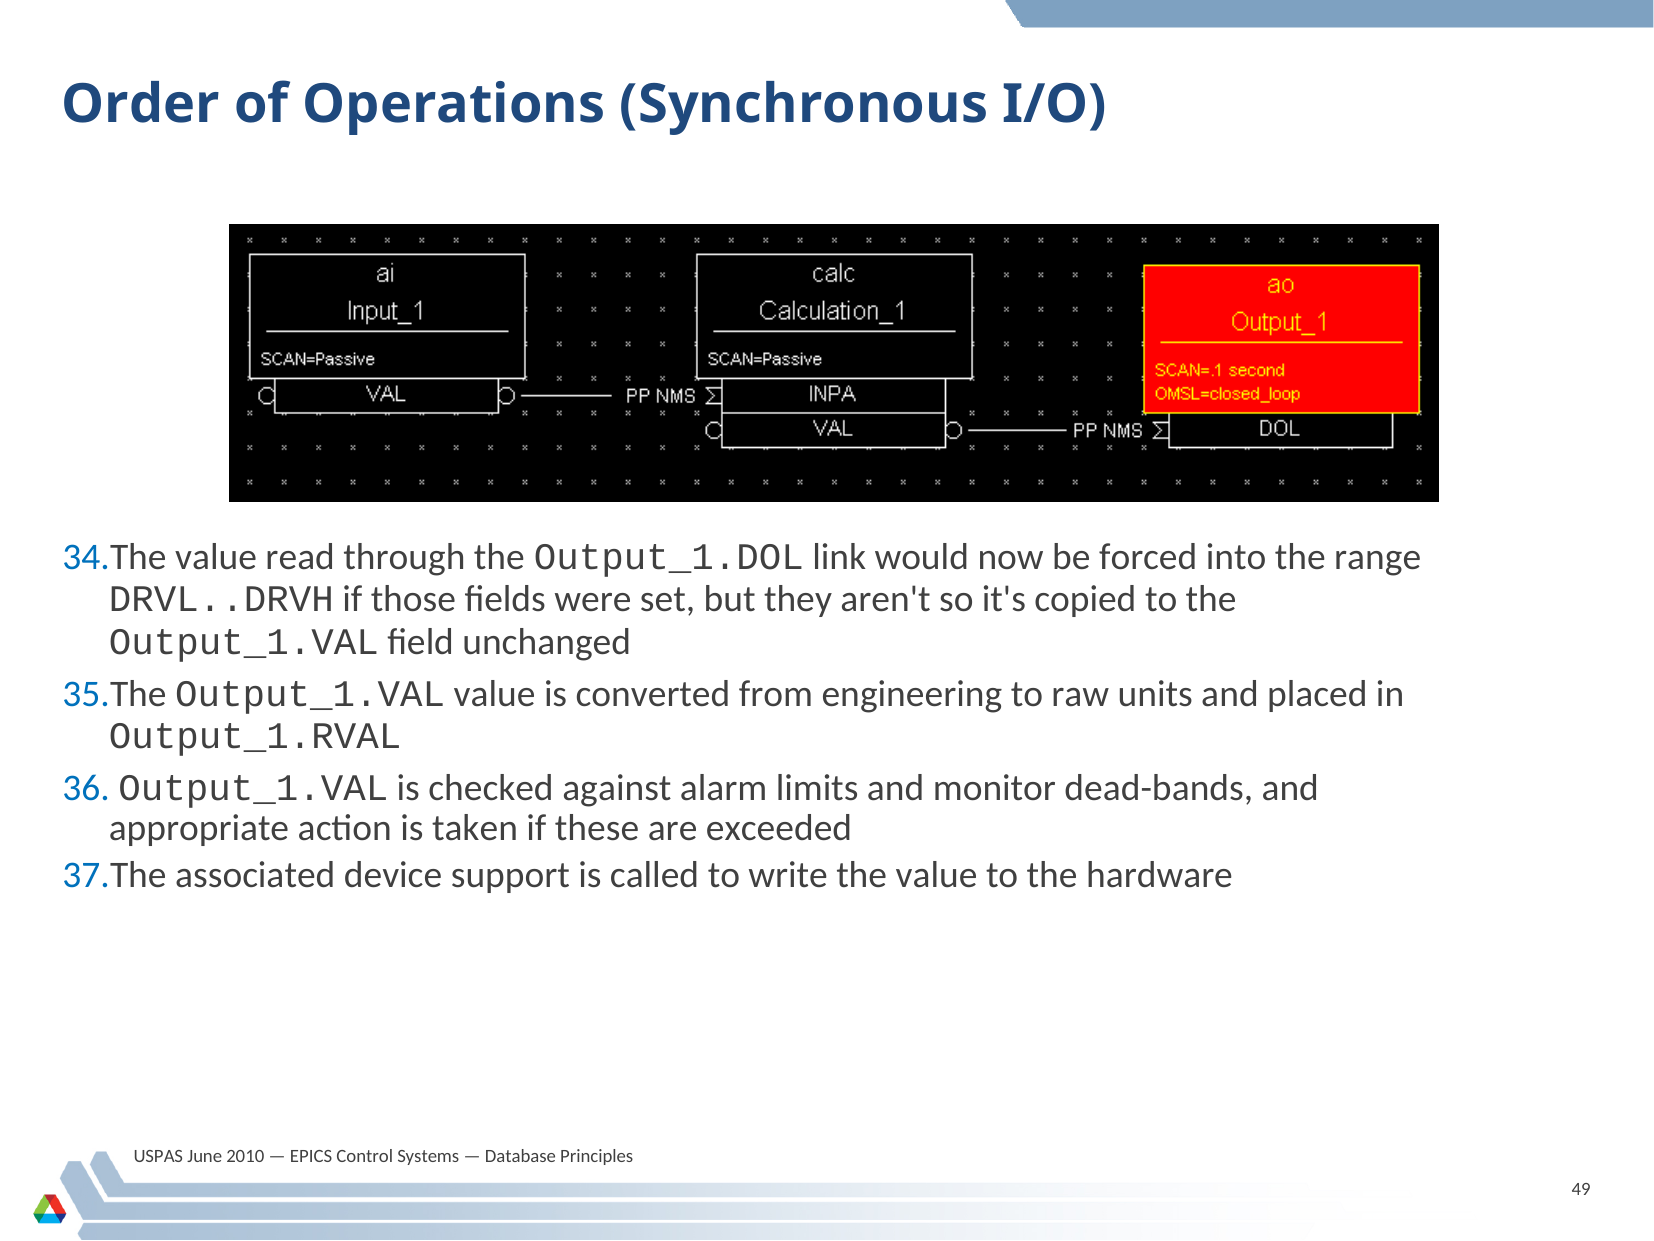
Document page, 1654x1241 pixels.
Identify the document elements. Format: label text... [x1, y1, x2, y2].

picture [0, 1143, 1654, 1240]
title Order of Operations (Synchronous I/O) [61, 70, 1500, 134]
picture [229, 224, 1439, 502]
picture [0, 0, 1654, 29]
list The value read through the Output_1.DOL link would now be forced into the range DRVL..DRVH if those fields were set, but they aren't so it's copied to the Output_1.VAL field unchanged The Output_1.VAL value is converted from engineering to raw units and placed in Output_1.RVAL Output_1.VAL is checked against alarm limits and monitor dead-bands, and appropriate action is taken if these are exceeded The associated device support is called to write the value to the hardware [62, 538, 1498, 958]
